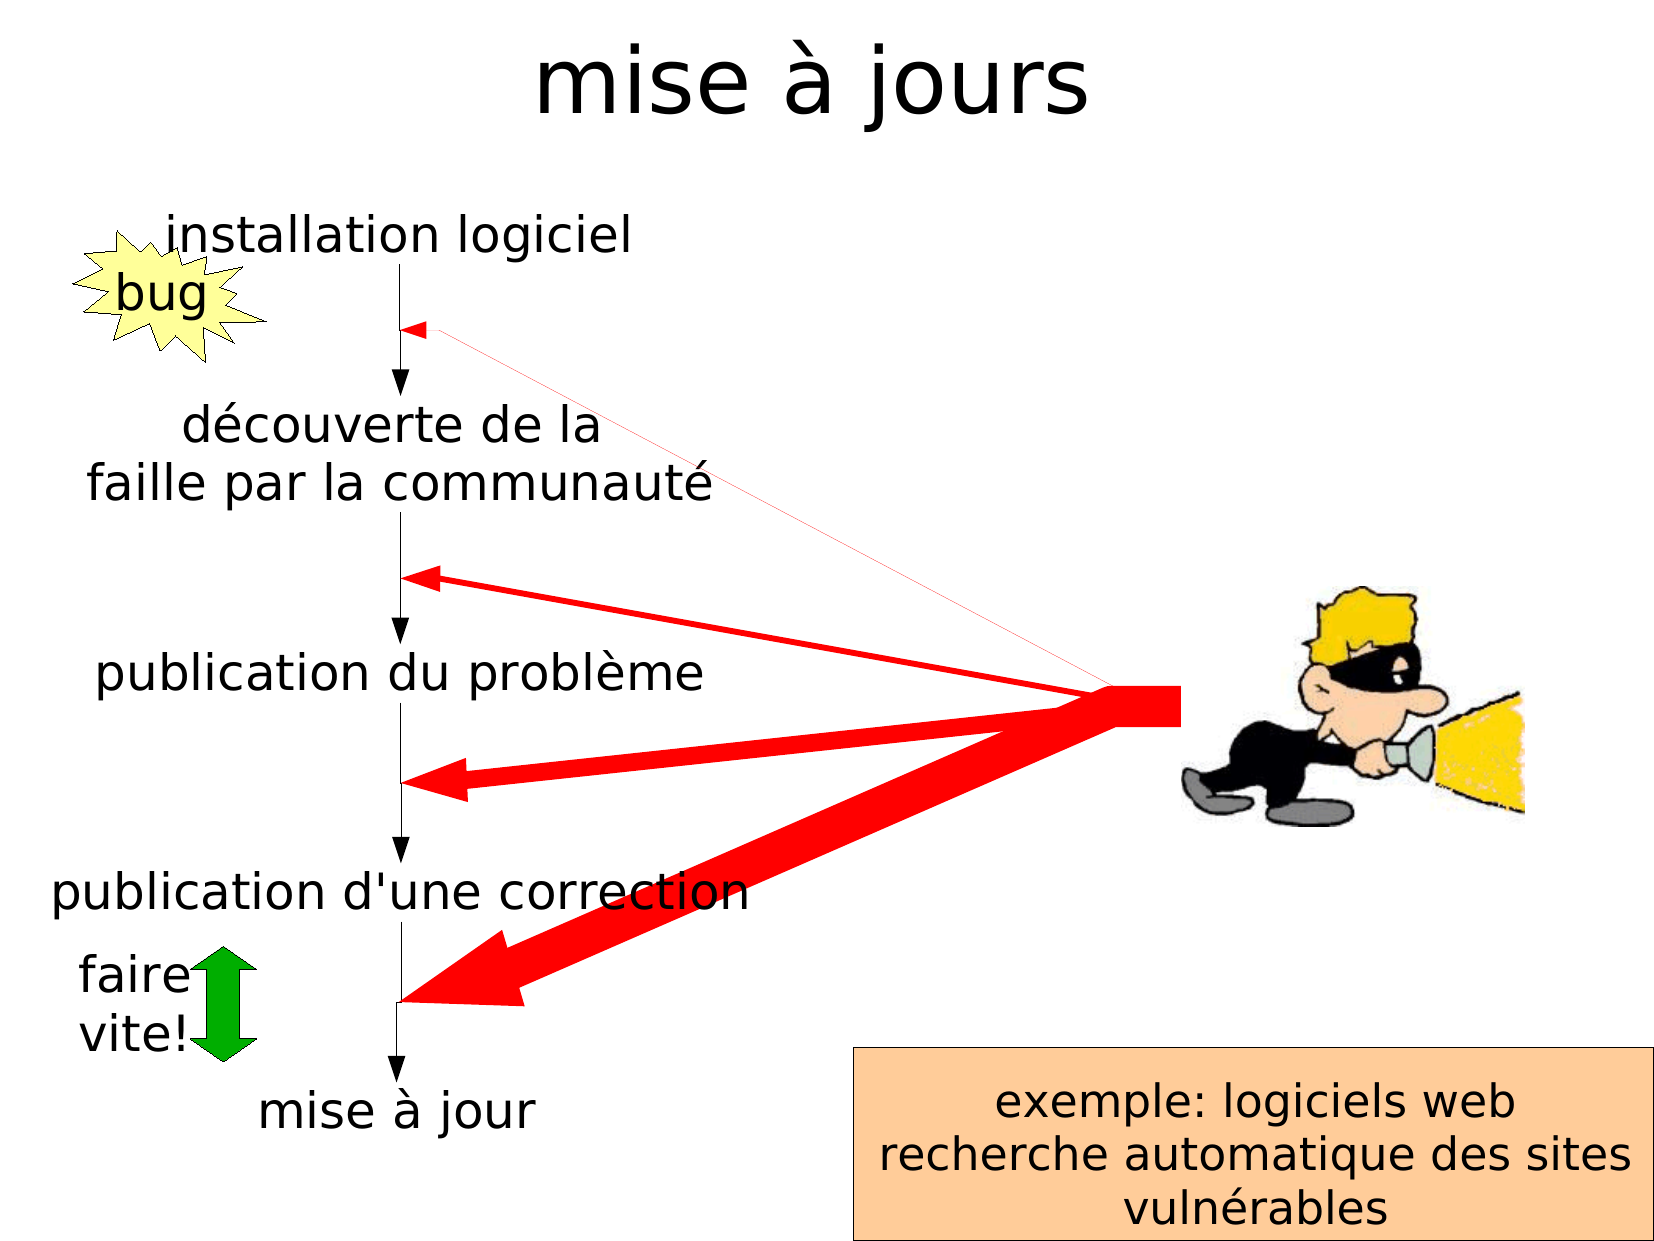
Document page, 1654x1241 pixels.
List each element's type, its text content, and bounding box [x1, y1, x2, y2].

text_box mise à jour [257, 1082, 537, 1141]
text_box exemple: logiciels web recherche automatique des sites vulnérables [878, 1075, 1633, 1235]
text_box [193, 946, 257, 1062]
text_box publication du problème [94, 644, 707, 703]
text_box découverte de la faille par la communauté [564, 395, 715, 475]
text_box publication d'une correction [49, 863, 753, 922]
picture [1181, 586, 1525, 827]
text_box [853, 1047, 1654, 1241]
text_box [72, 230, 164, 315]
text_box [113, 266, 267, 363]
text_box découverte de la faille par la communauté [86, 395, 715, 513]
title mise à jours [122, 17, 1504, 143]
text_box faire vite! [78, 946, 193, 1063]
text_box bug [114, 264, 210, 323]
text_box installation logiciel [164, 205, 634, 265]
